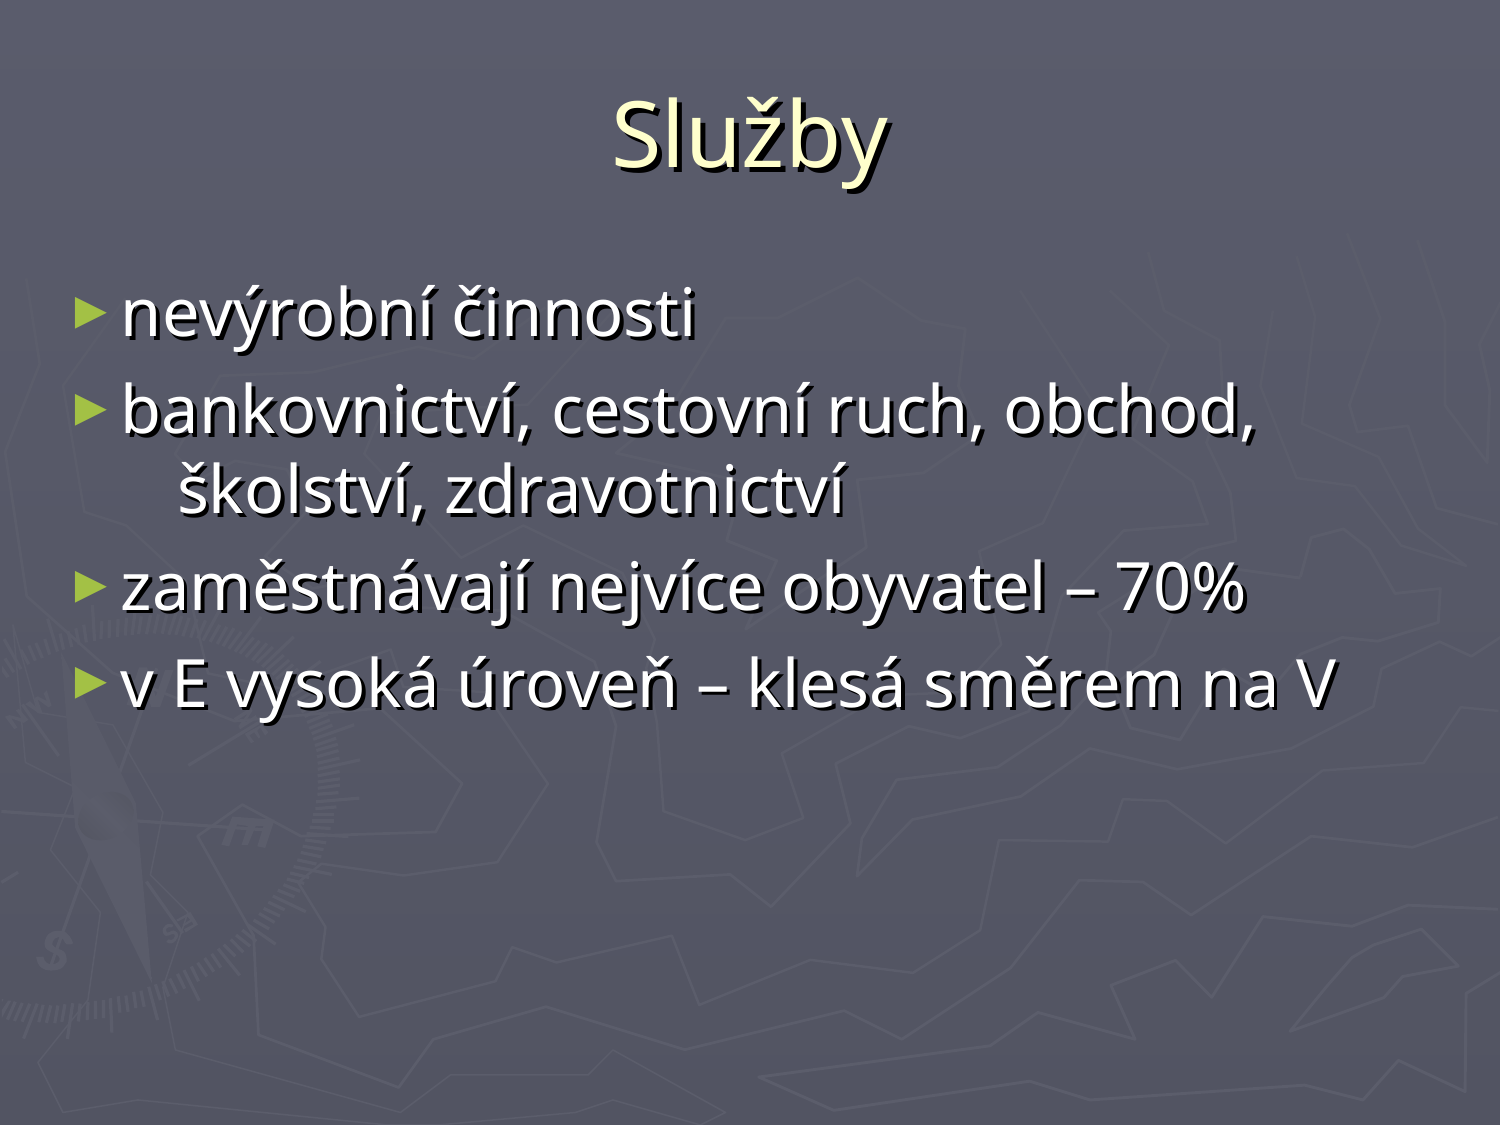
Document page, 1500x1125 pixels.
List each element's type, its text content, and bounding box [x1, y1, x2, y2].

title Služby [49, 37, 1451, 225]
list nevýrobní činnosti bankovnictví, cestovní ruch, obchod, školství, zdravotnictví zaměstnávají nejvíce obyvatel – 70% v E vysoká úroveň – klesá směrem na V [49, 262, 1451, 1001]
